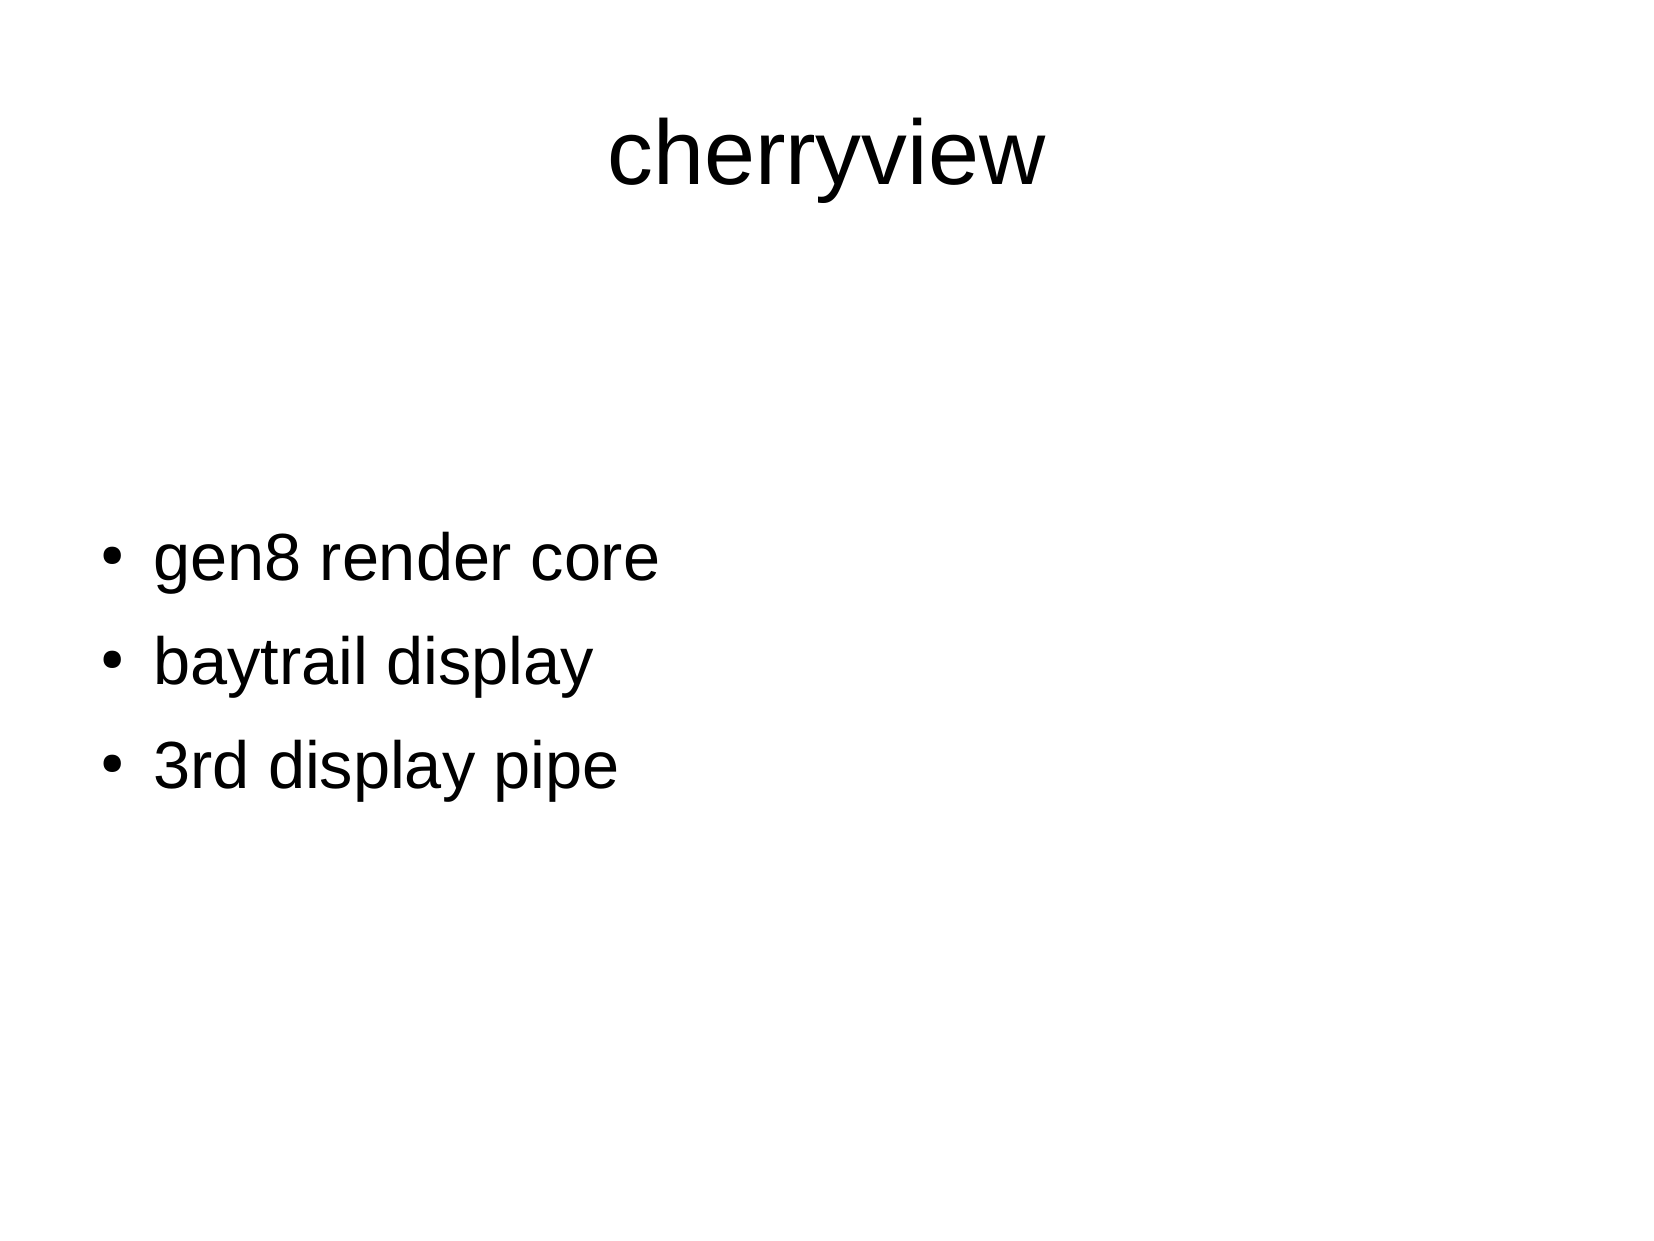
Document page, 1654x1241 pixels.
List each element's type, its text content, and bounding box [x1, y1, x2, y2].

list gen8 render core baytrail display 3rd display pipe [82, 519, 1571, 1109]
title cherryview [82, 49, 1571, 257]
